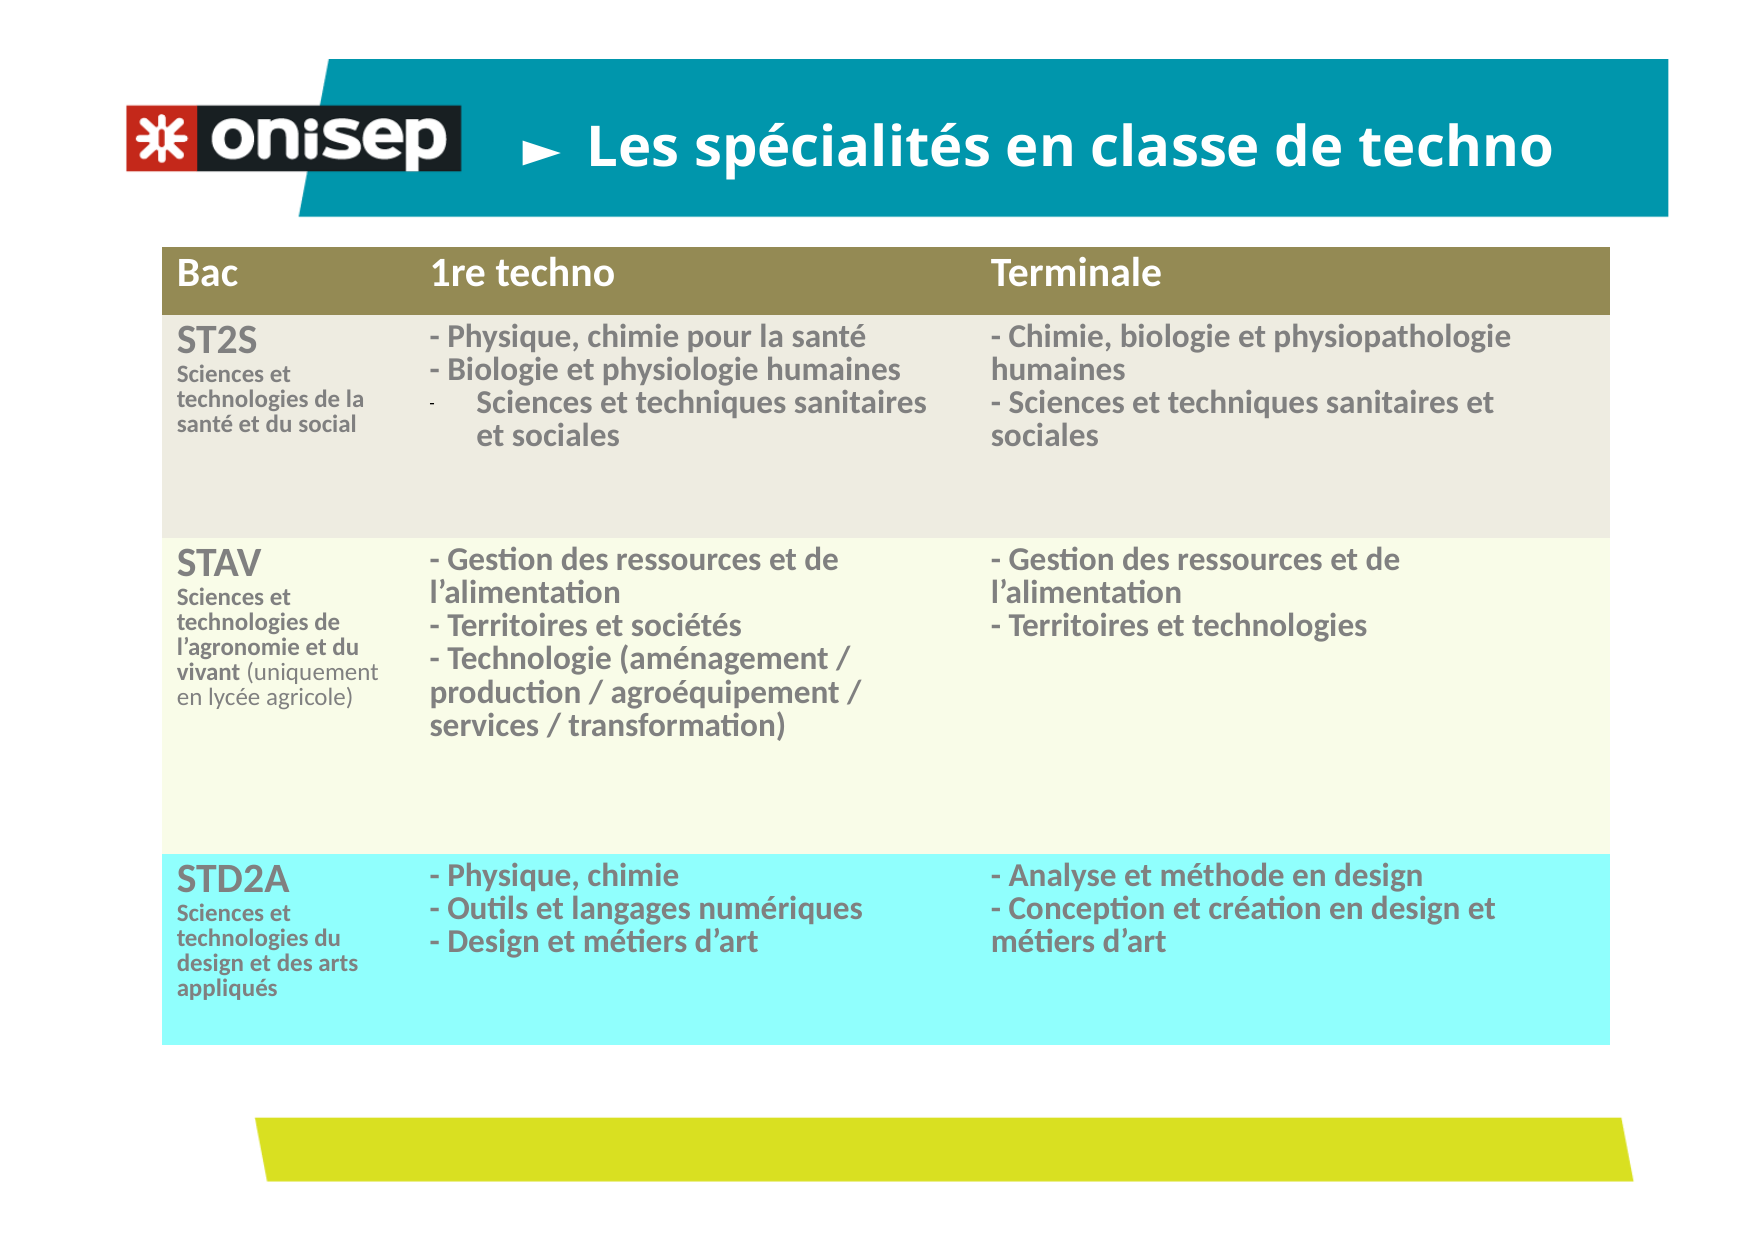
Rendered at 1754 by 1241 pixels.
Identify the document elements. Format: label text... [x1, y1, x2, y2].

title ► Les spécialités en classe de techno [139, 103, 1643, 184]
table_cell STAV Sciences et technologies de l’agronomie et du vivant (uniquement en lycée agricole) [162, 538, 415, 854]
table_header 1re techno [415, 247, 976, 315]
picture [59, 59, 1669, 1182]
table_header Terminale [976, 247, 1610, 315]
table_cell - Gestion des ressources et de l’alimentation - Territoires et technologies [976, 538, 1610, 854]
table_cell - Physique, chimie - Outils et langages numériques - Design et métiers d’art [415, 854, 976, 1045]
table_cell - Chimie, biologie et physiopathologie humaines - Sciences et techniques sanitaires et sociales [976, 315, 1610, 538]
table_cell - Gestion des ressources et de l’alimentation - Territoires et sociétés - Technologie (aménagement / production / agroéquipement / services / transformation) [415, 538, 976, 854]
table_cell STD2A Sciences et technologies du design et des arts appliqués [162, 854, 415, 1045]
table_cell ST2S Sciences et technologies de la santé et du social [162, 315, 415, 538]
table_header Bac [162, 247, 415, 315]
table_cell - Physique, chimie pour la santé - Biologie et physiologie humaines Sciences et techniques sanitaires et sociales [415, 315, 976, 538]
table_cell - Analyse et méthode en design - Conception et création en design et métiers d’art [976, 854, 1610, 1045]
